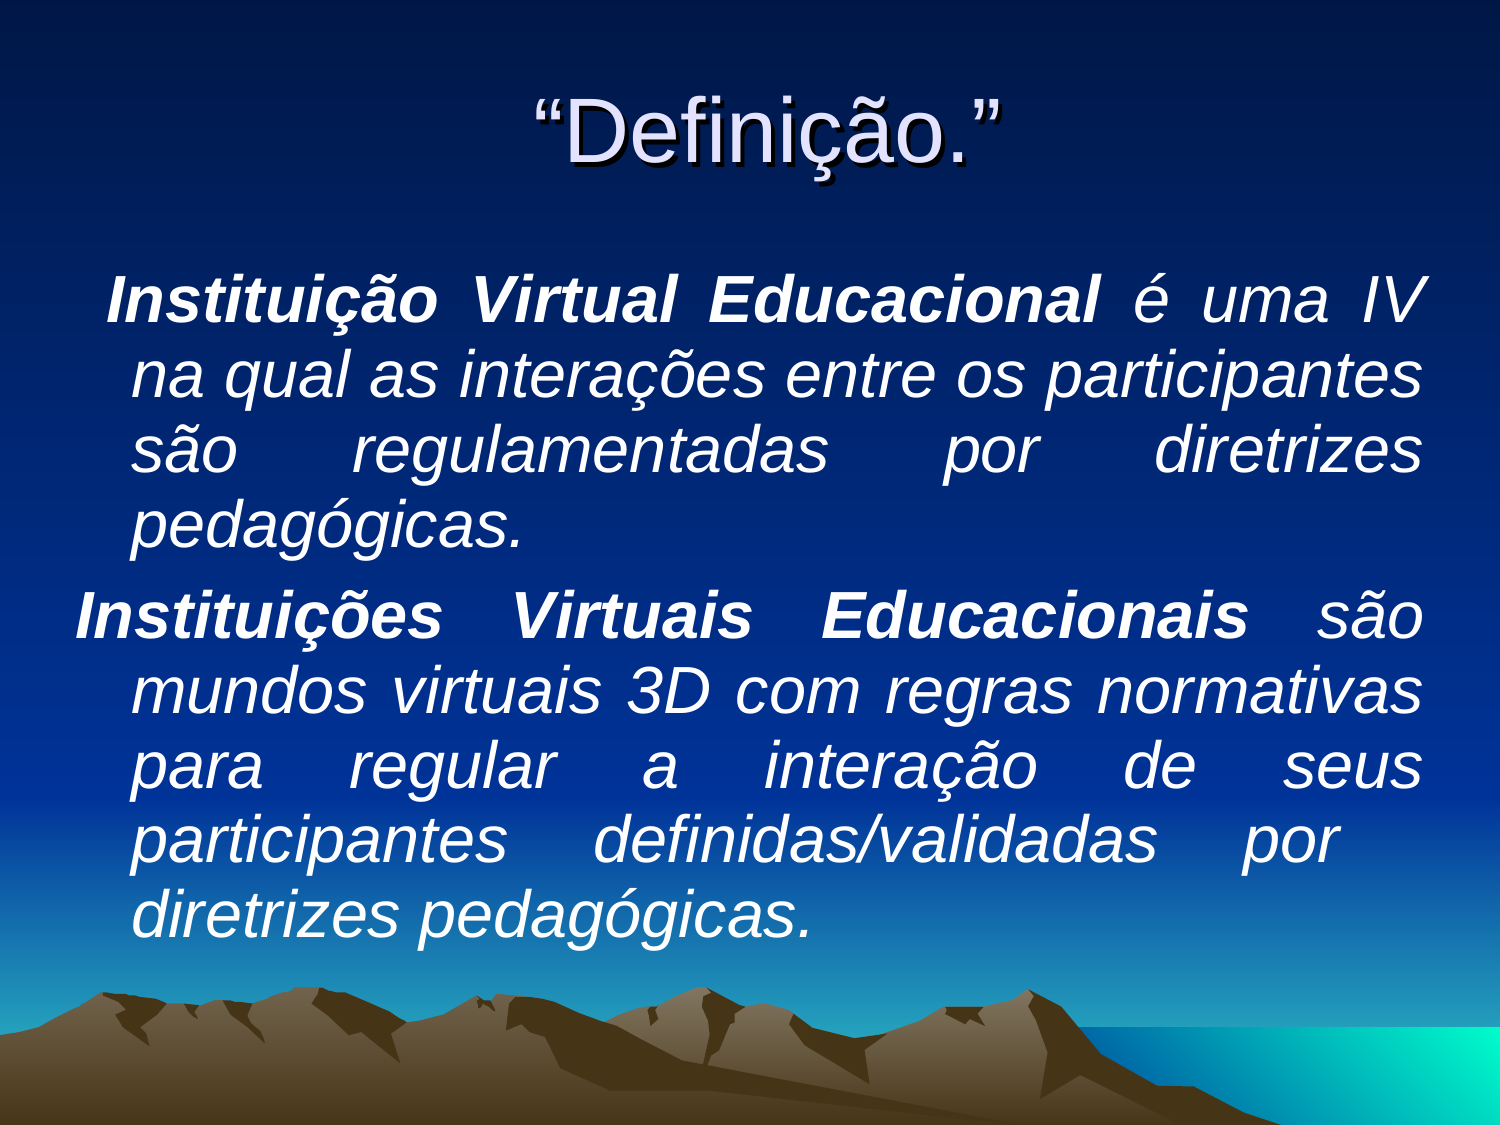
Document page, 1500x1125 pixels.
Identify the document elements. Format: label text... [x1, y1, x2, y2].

title “Definição.” [75, 20, 1426, 242]
list Instituição Virtual Educacional é uma IV na qual as interações entre os participantes são regulamentadas por diretrizes pedagógicas. Instituições Virtuais Educacionais são mundos virtuais 3D com regras normativas para regular a interação de seus participantes definidas/validadas por diretrizes pedagógicas. [75, 262, 1426, 986]
